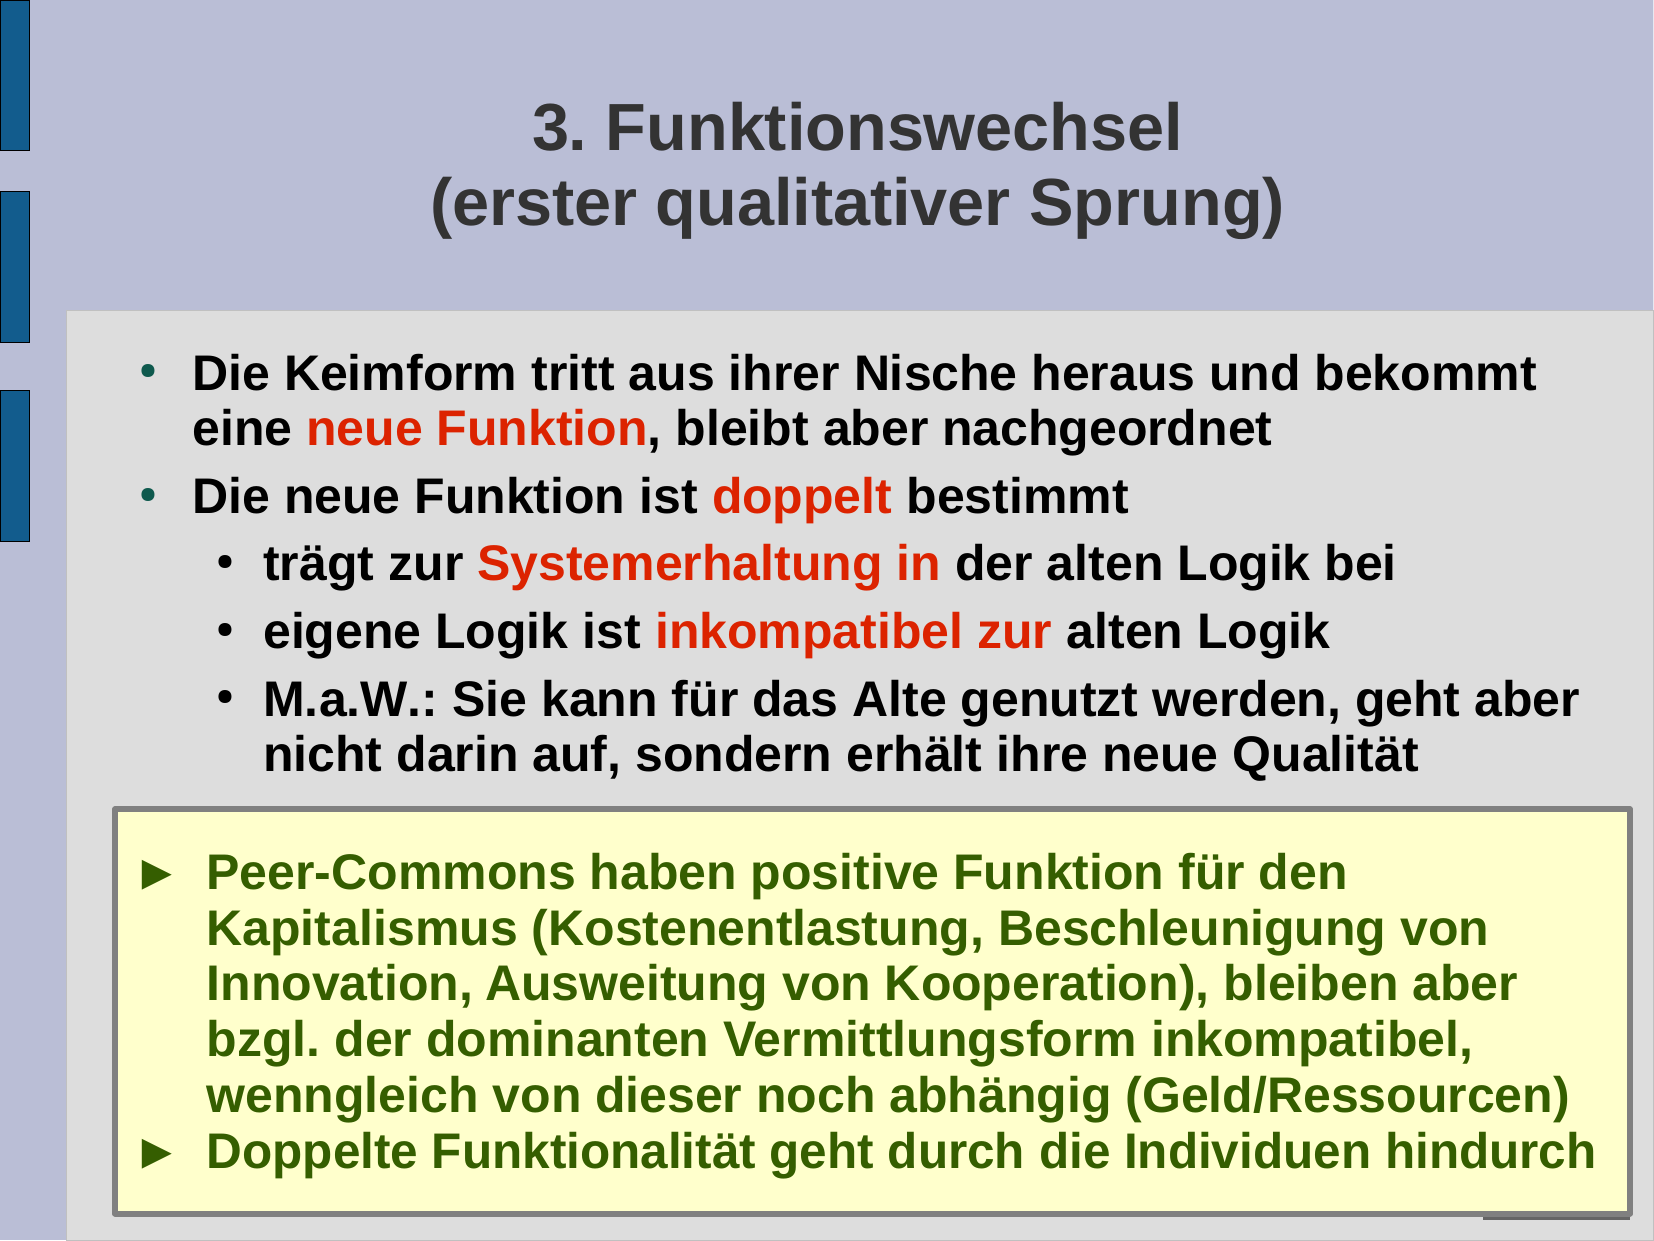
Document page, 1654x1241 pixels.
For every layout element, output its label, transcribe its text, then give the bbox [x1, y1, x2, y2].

title 3. Funktionswechsel (erster qualitativer Sprung) [121, 61, 1595, 269]
list Die Keimform tritt aus ihrer Nische heraus und bekommt eine neue Funktion, bleibt aber nachgeordnet Die neue Funktion ist doppelt bestimmt trägt zur Systemerhaltung in der alten Logik bei eigene Logik ist inkompatibel zur alten Logik M.a.W.: Sie kann für das Alte genutzt werden, geht aber nicht darin auf, sondern erhält ihre neue Qualität [121, 344, 1595, 809]
text_box ► Peer-Commons haben positive Funktion für den Kapitalismus (Kostenentlastung, Beschleunigung von Innovation, Ausweitung von Kooperation), bleiben aber bzgl. der dominanten Vermittlungsform inkompatibel, wenngleich von dieser noch abhängig (Geld/Ressourcen) ► Doppelte Funktionalität geht durch die Individuen hindurch [115, 809, 1630, 1214]
picture [1483, 1214, 1630, 1220]
